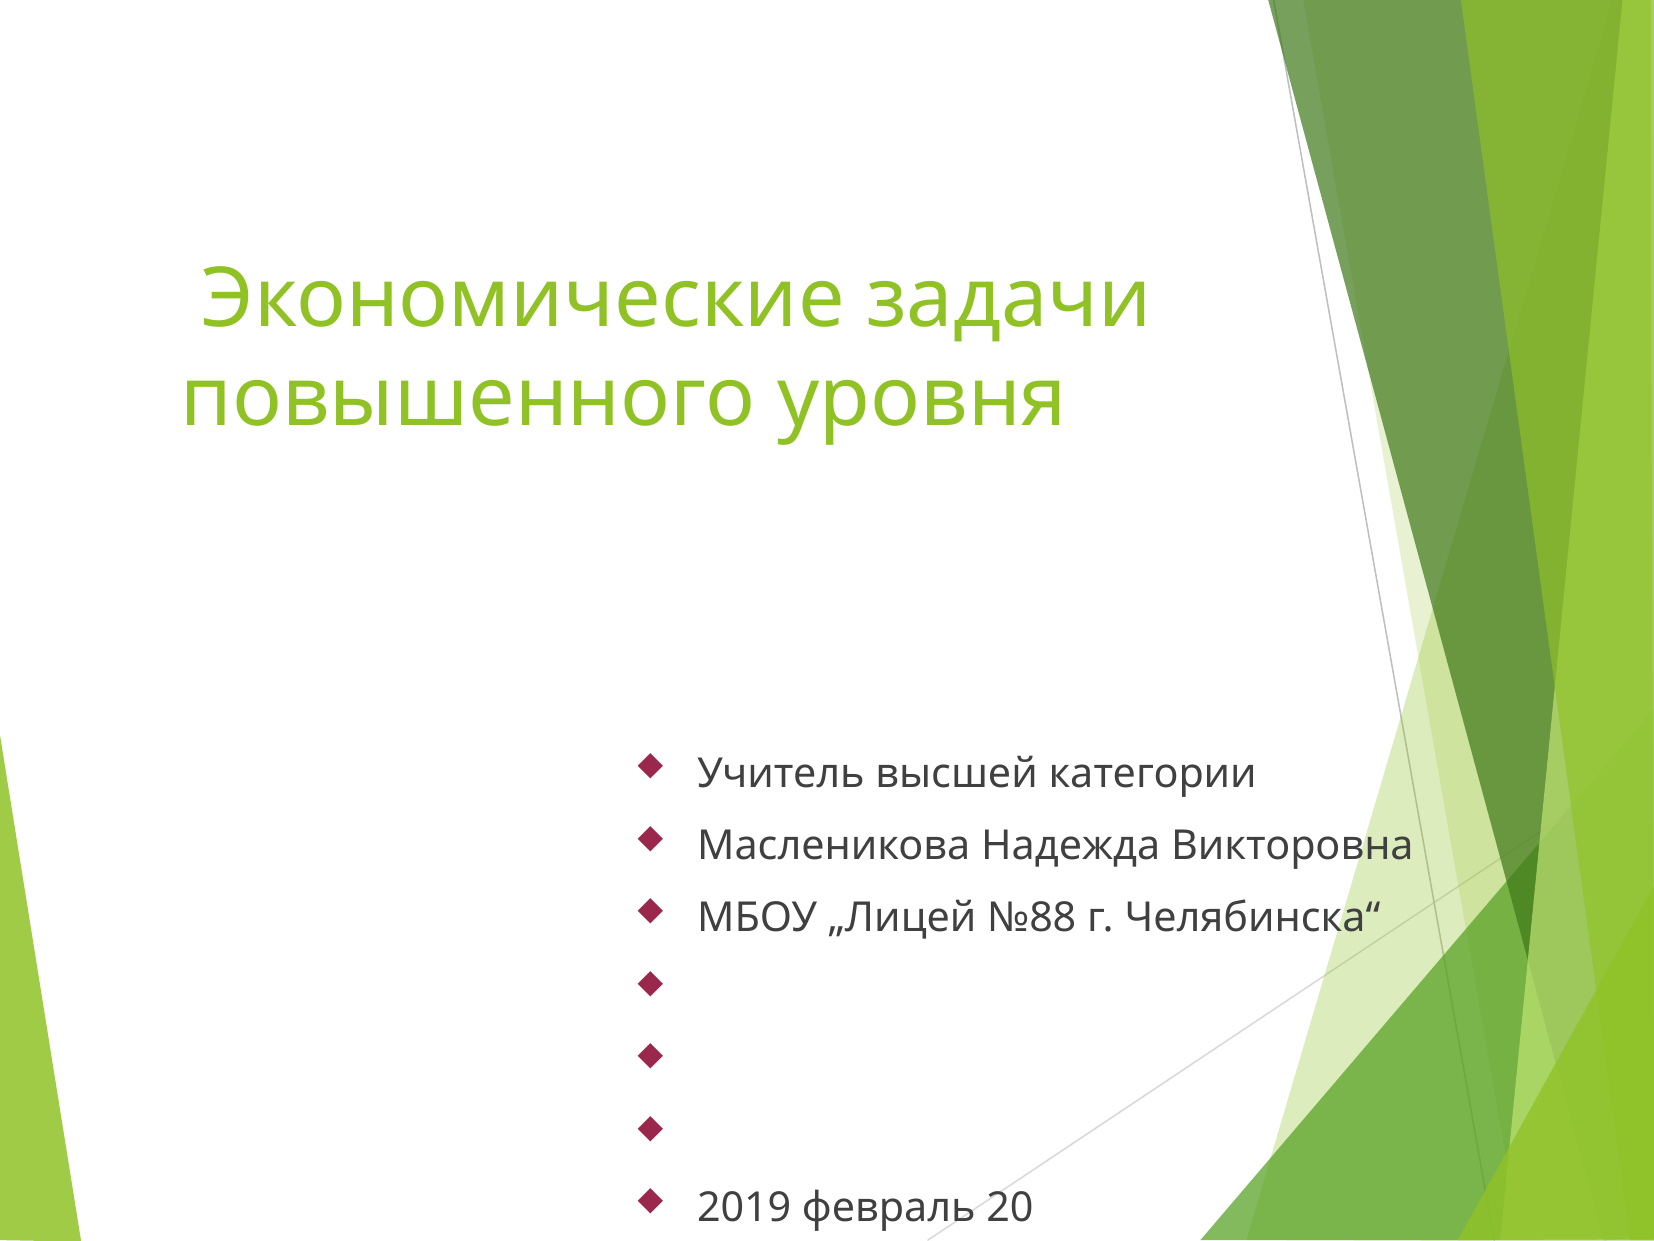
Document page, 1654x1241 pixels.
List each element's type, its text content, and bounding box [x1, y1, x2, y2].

title Экономические задачи повышенного уровня [165, 236, 1654, 722]
list Учитель высшей категории Масленикова Надежда Викторовна МБОУ „Лицей №88 г. Челябинска“ 2019 февраль 20 [620, 738, 1654, 1241]
